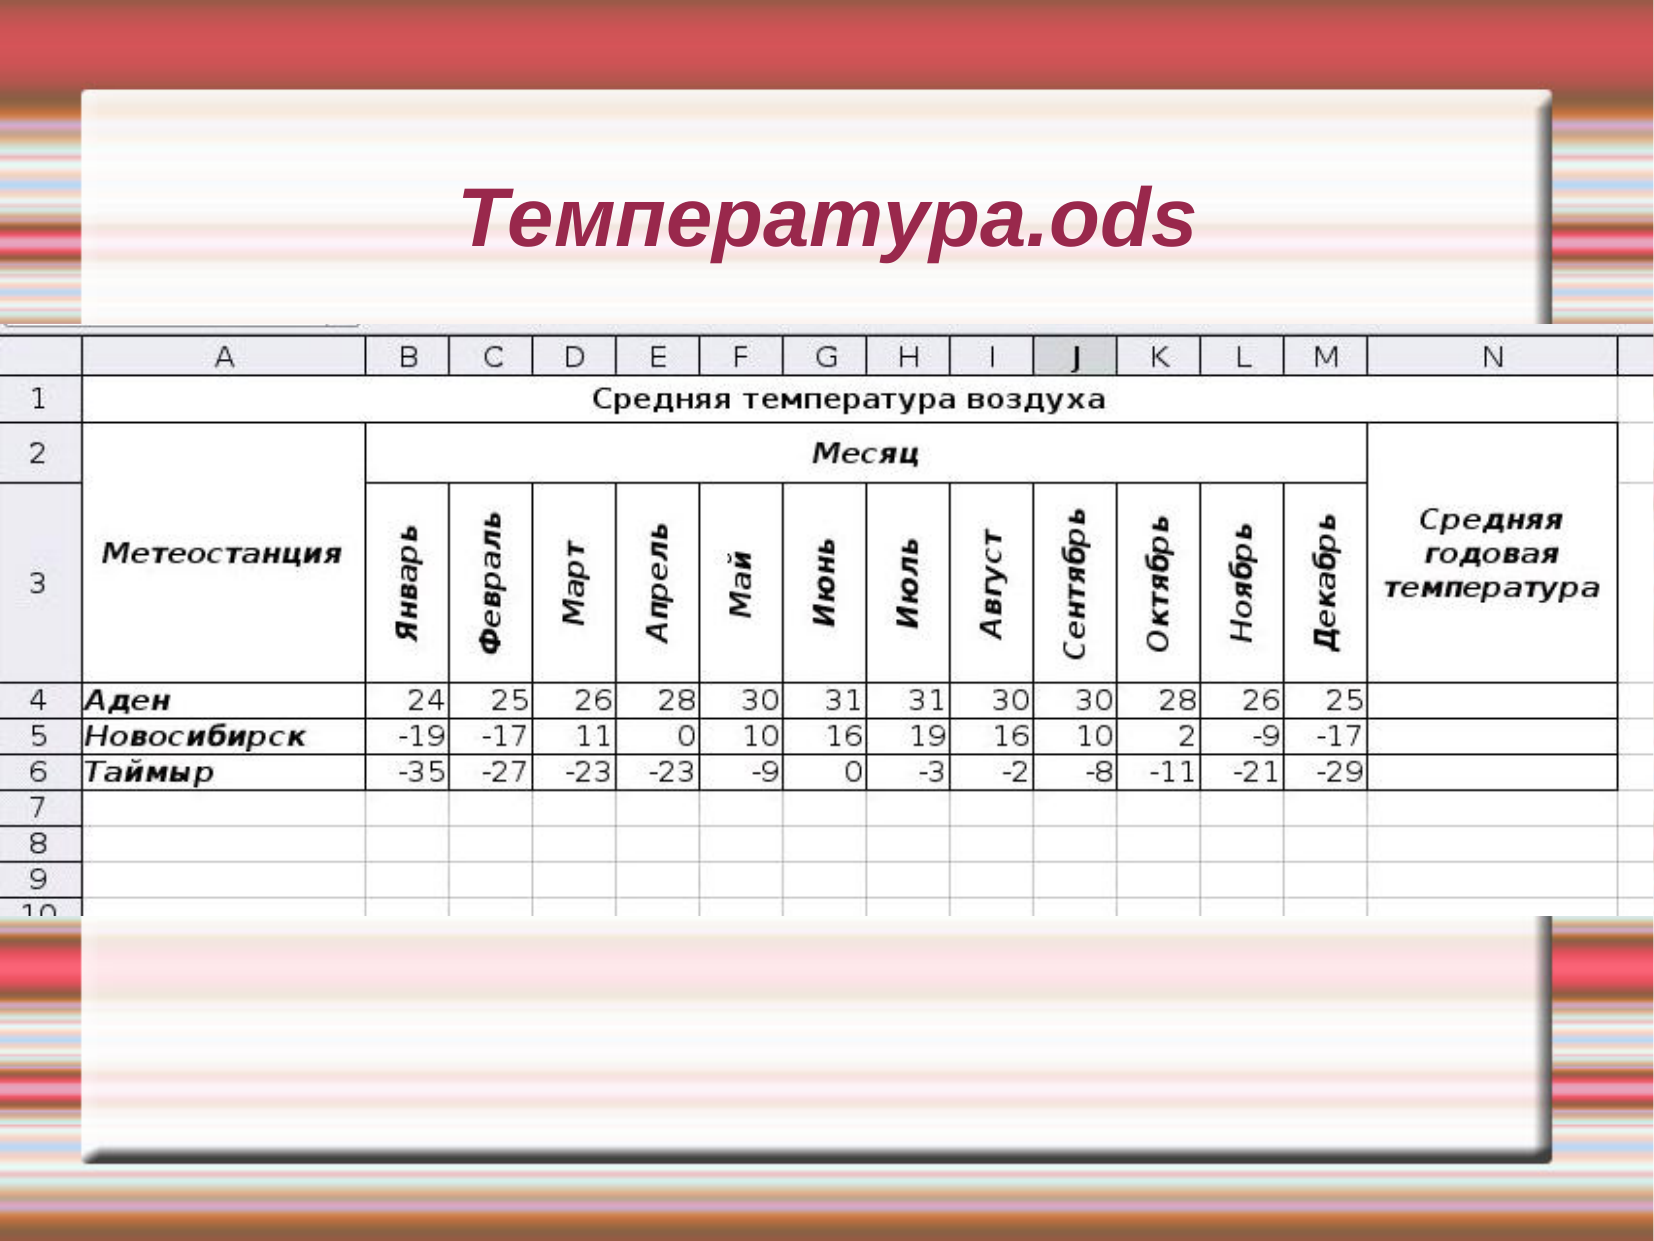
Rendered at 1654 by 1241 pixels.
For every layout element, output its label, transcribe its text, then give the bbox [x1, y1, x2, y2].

title Температура.ods [121, 122, 1534, 315]
picture [0, 0, 1654, 1241]
